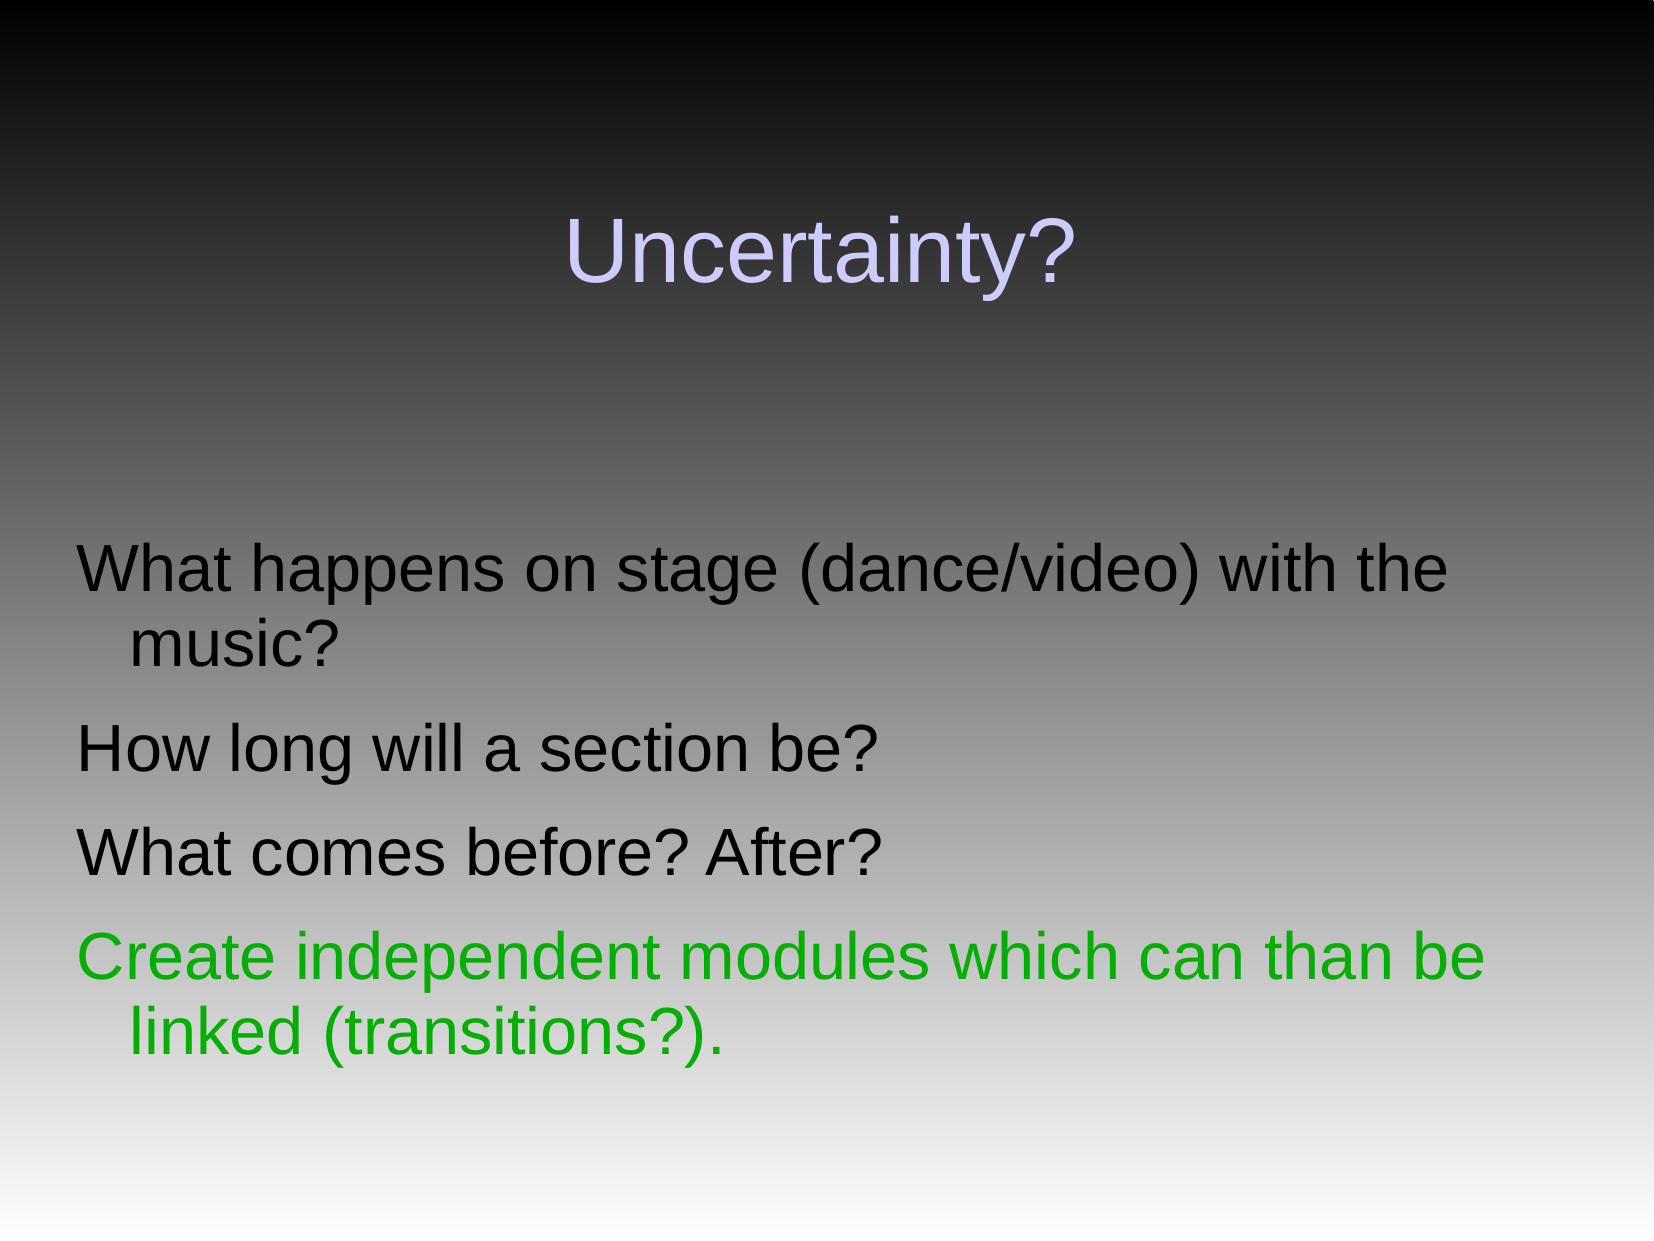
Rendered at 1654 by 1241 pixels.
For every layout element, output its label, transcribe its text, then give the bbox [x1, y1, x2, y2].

title Uncertainty? [76, 147, 1565, 355]
list What happens on stage (dance/video) with the music? How long will a section be? What comes before? After? Create independent modules which can than be linked (transitions?). [59, 531, 1577, 1152]
